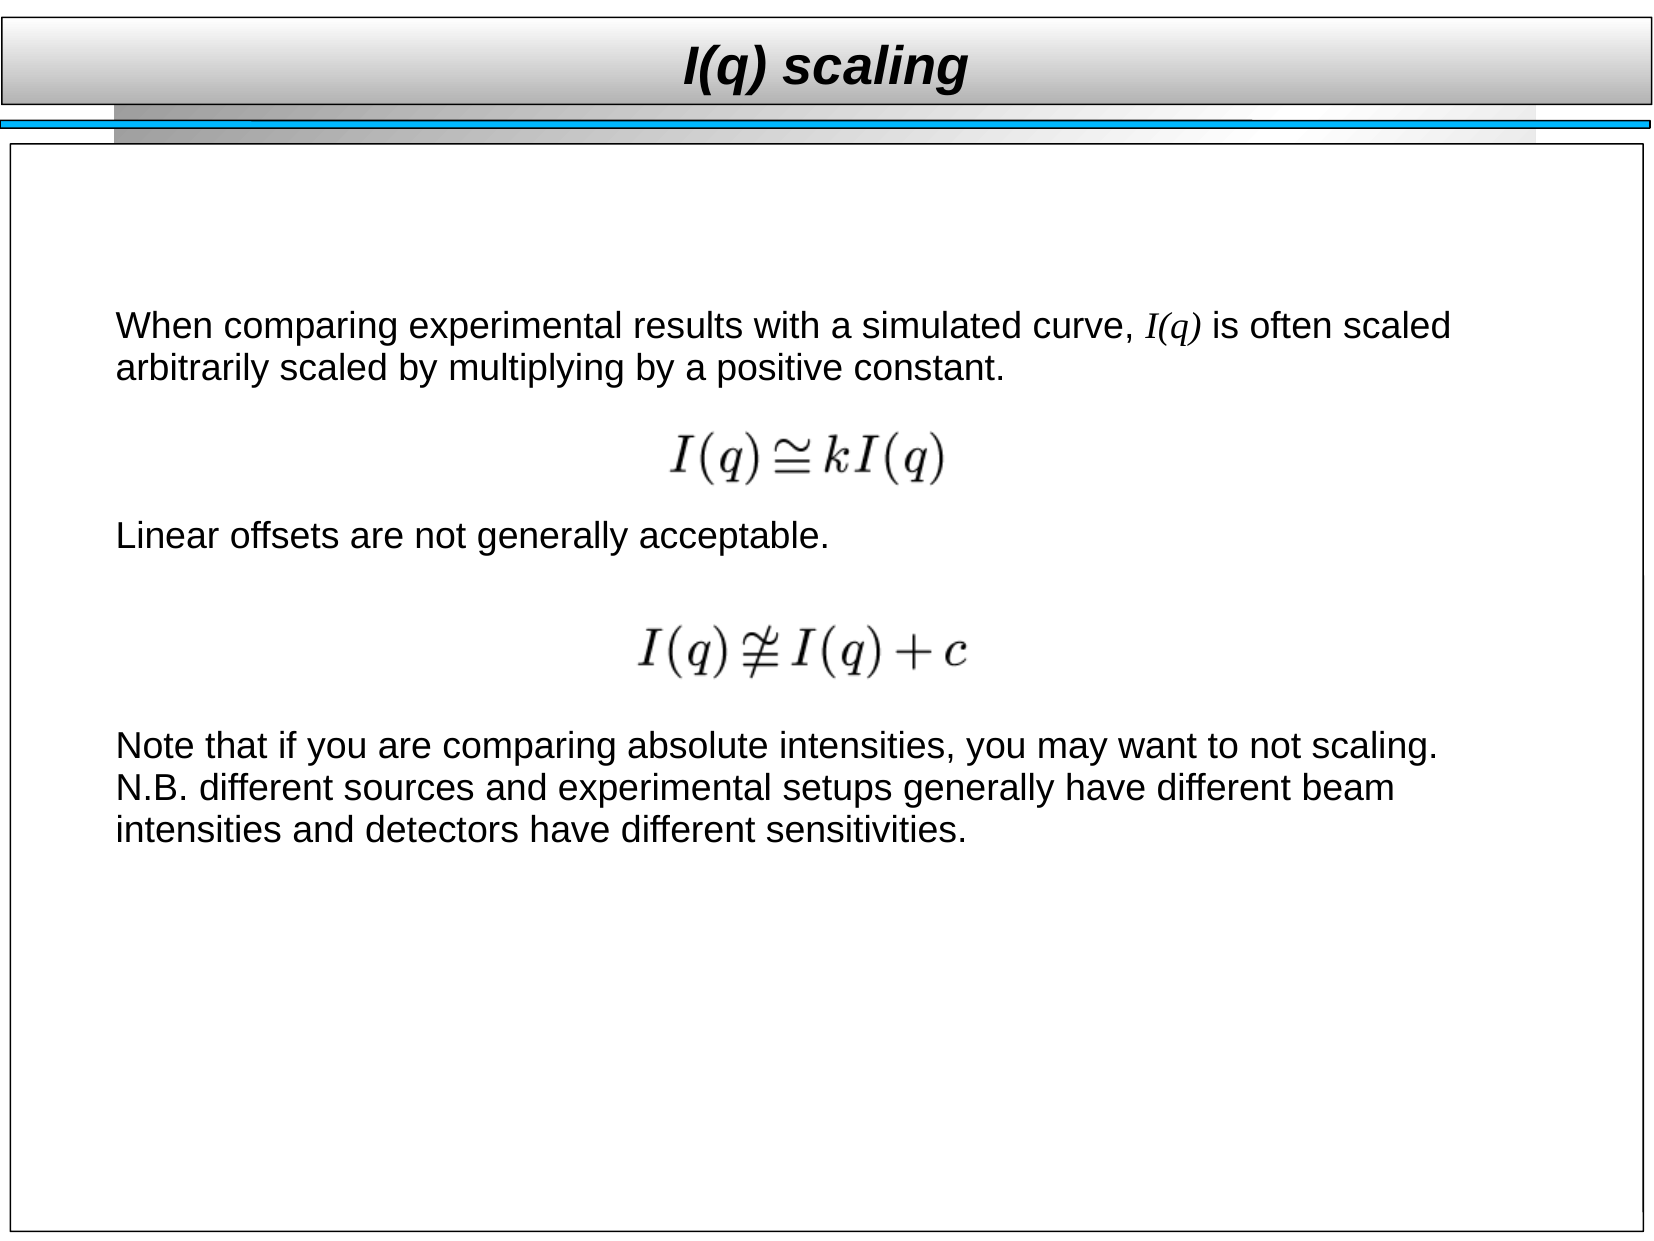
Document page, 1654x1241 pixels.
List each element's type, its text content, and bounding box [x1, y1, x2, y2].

picture [658, 414, 971, 518]
text_box [0, 120, 1651, 129]
text_box I(q) scaling [1, 17, 1652, 105]
text_box When comparing experimental results with a simulated curve, I(q) is often scaled arbitrarily scaled by multiplying by a positive constant. Linear offsets are not generally acceptable. Note that if you are comparing absolute intensities, you may want to not scaling. N.B. different sources and experimental setups generally have different beam intensities and detectors have different sensitivities. [100, 297, 1586, 1016]
picture [626, 587, 1010, 697]
